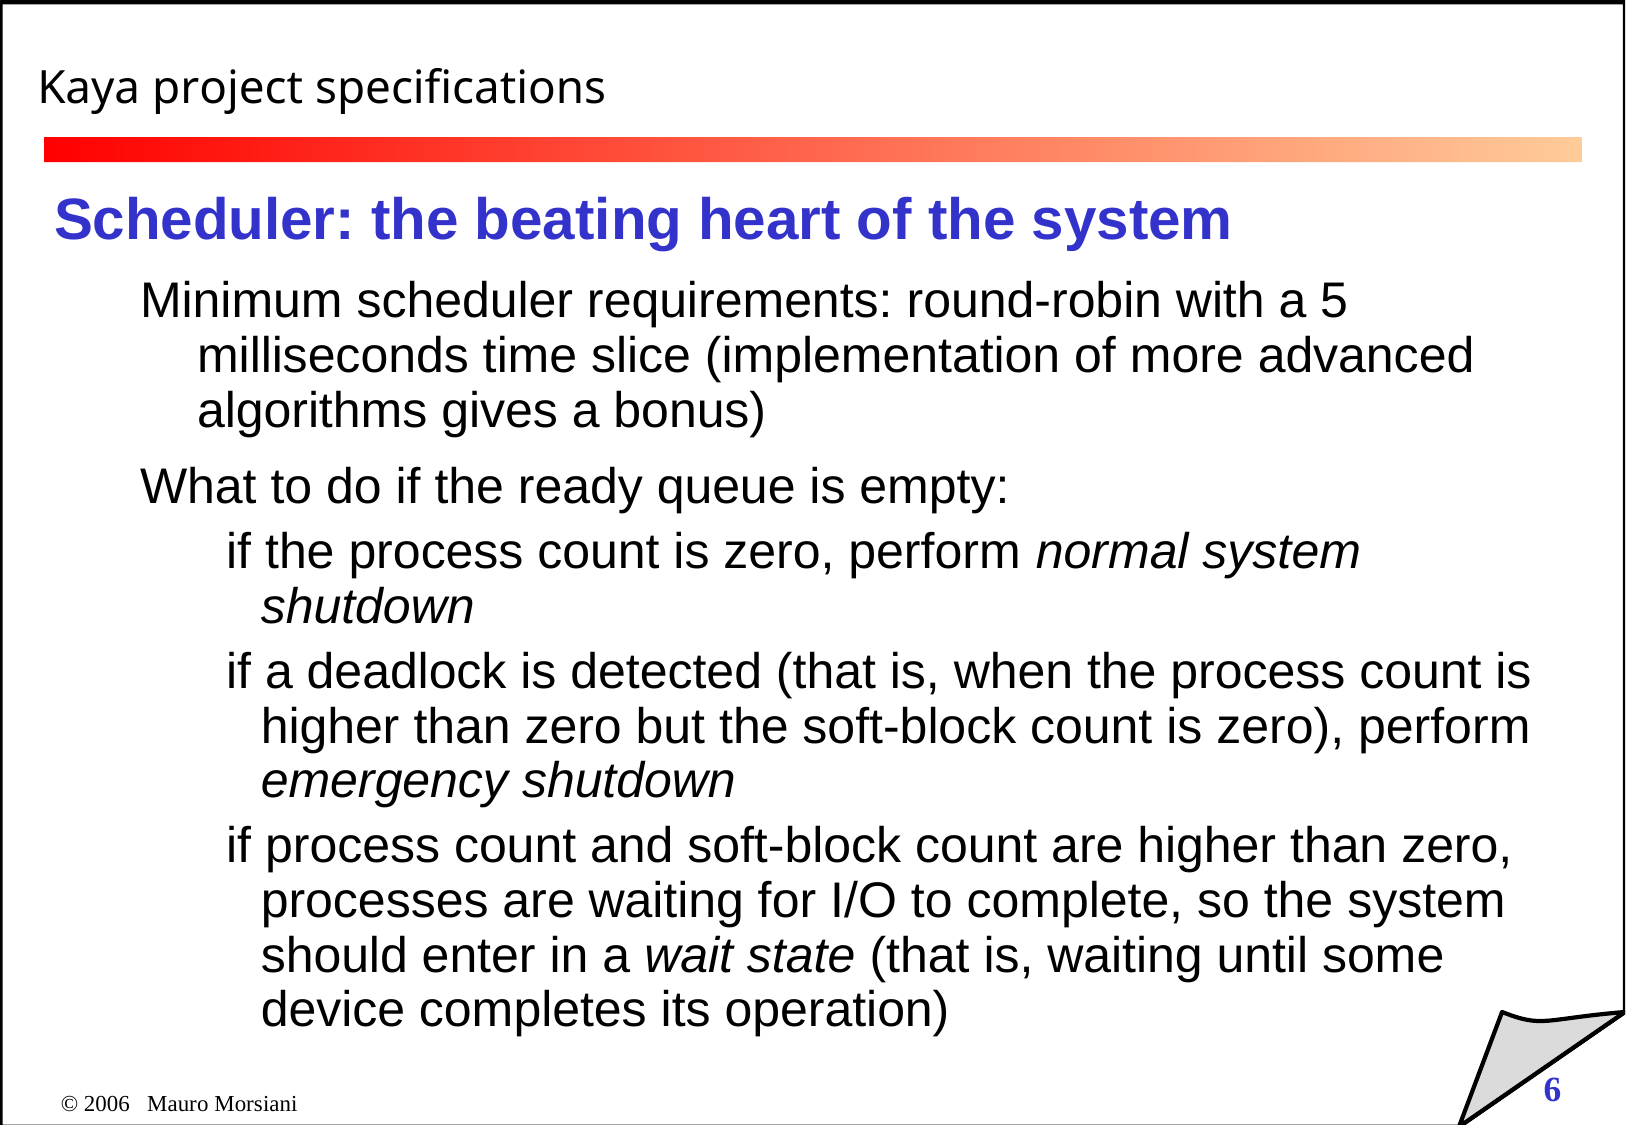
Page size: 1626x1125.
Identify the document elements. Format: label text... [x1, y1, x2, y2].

title Kaya project specifications [37, 44, 1588, 131]
list Scheduler: the beating heart of the system Minimum scheduler requirements: round-robin with a 5 milliseconds time slice (implementation of more advanced algorithms gives a bonus) What to do if the ready queue is empty: if the process count is zero, perform normal system shutdown if a deadlock is detected (that is, when the process count is higher than zero but the soft-block count is zero), perform emergency shutdown if process count and soft-block count are higher than zero, processes are waiting for I/O to complete, so the system should enter in a wait state (that is, waiting until some device completes its operation) [54, 187, 1571, 1124]
